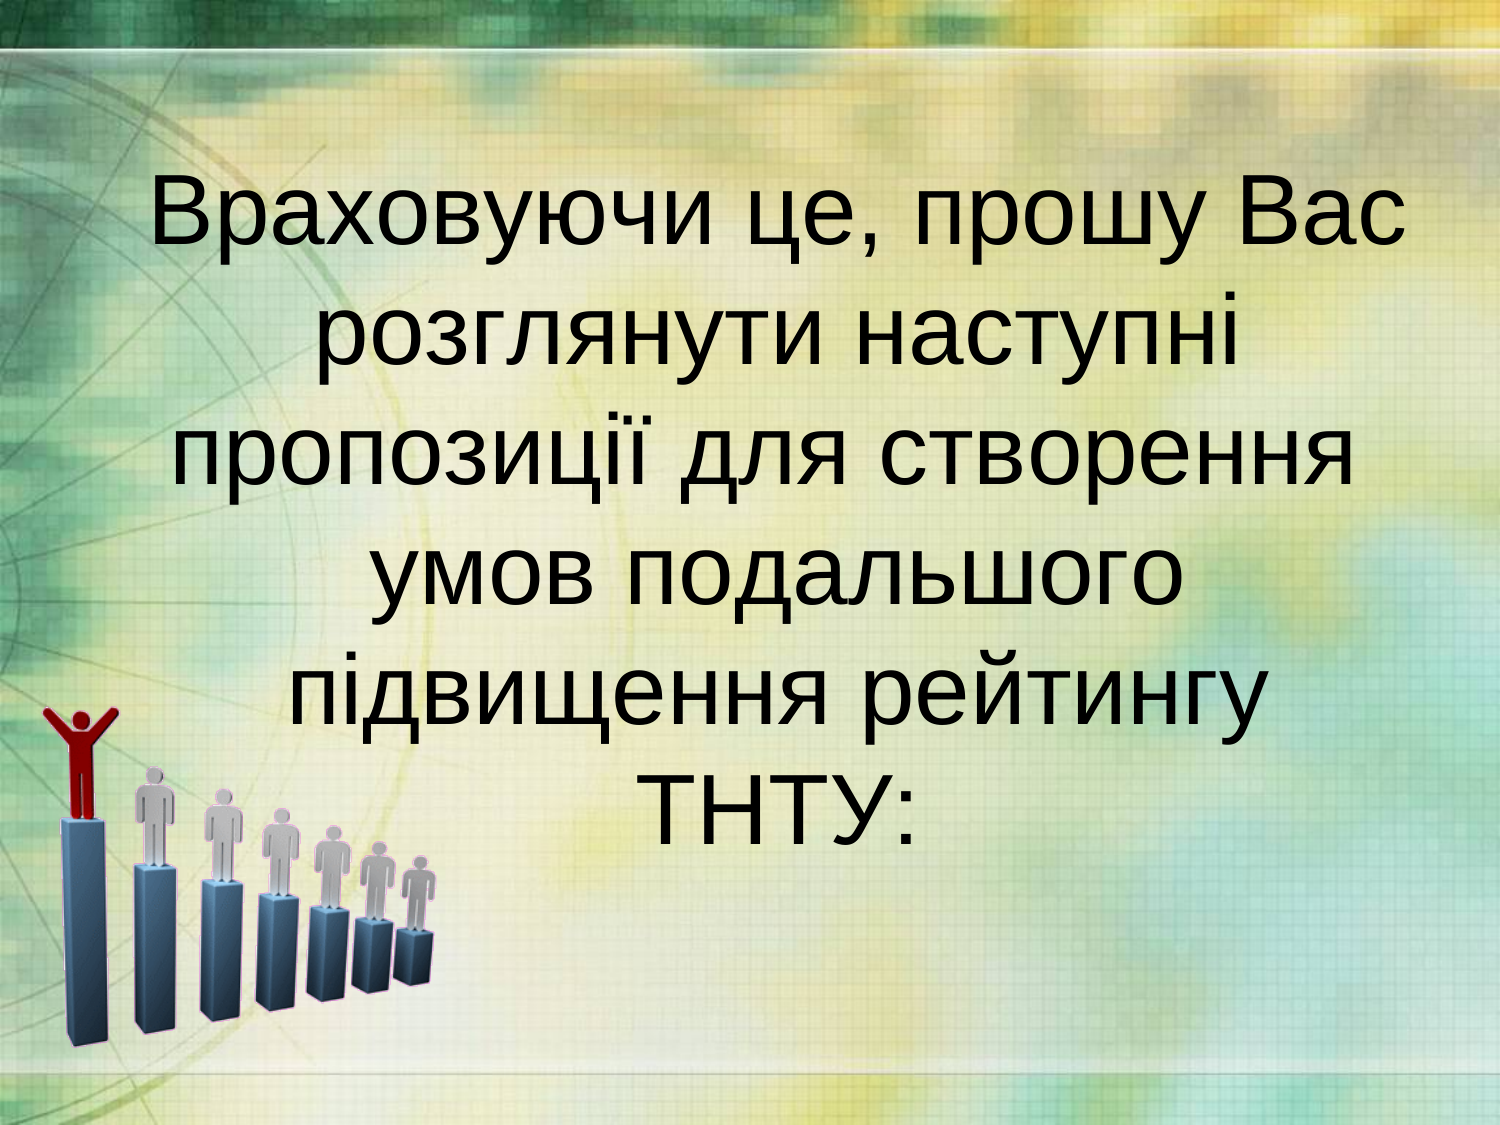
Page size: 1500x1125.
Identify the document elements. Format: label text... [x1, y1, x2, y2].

picture [0, 0, 1500, 1125]
list Враховуючи це, прошу Вас розглянути наступні пропозиції для створення умов подальшого підвищення рейтингу ТНТУ: [75, 137, 1426, 1005]
